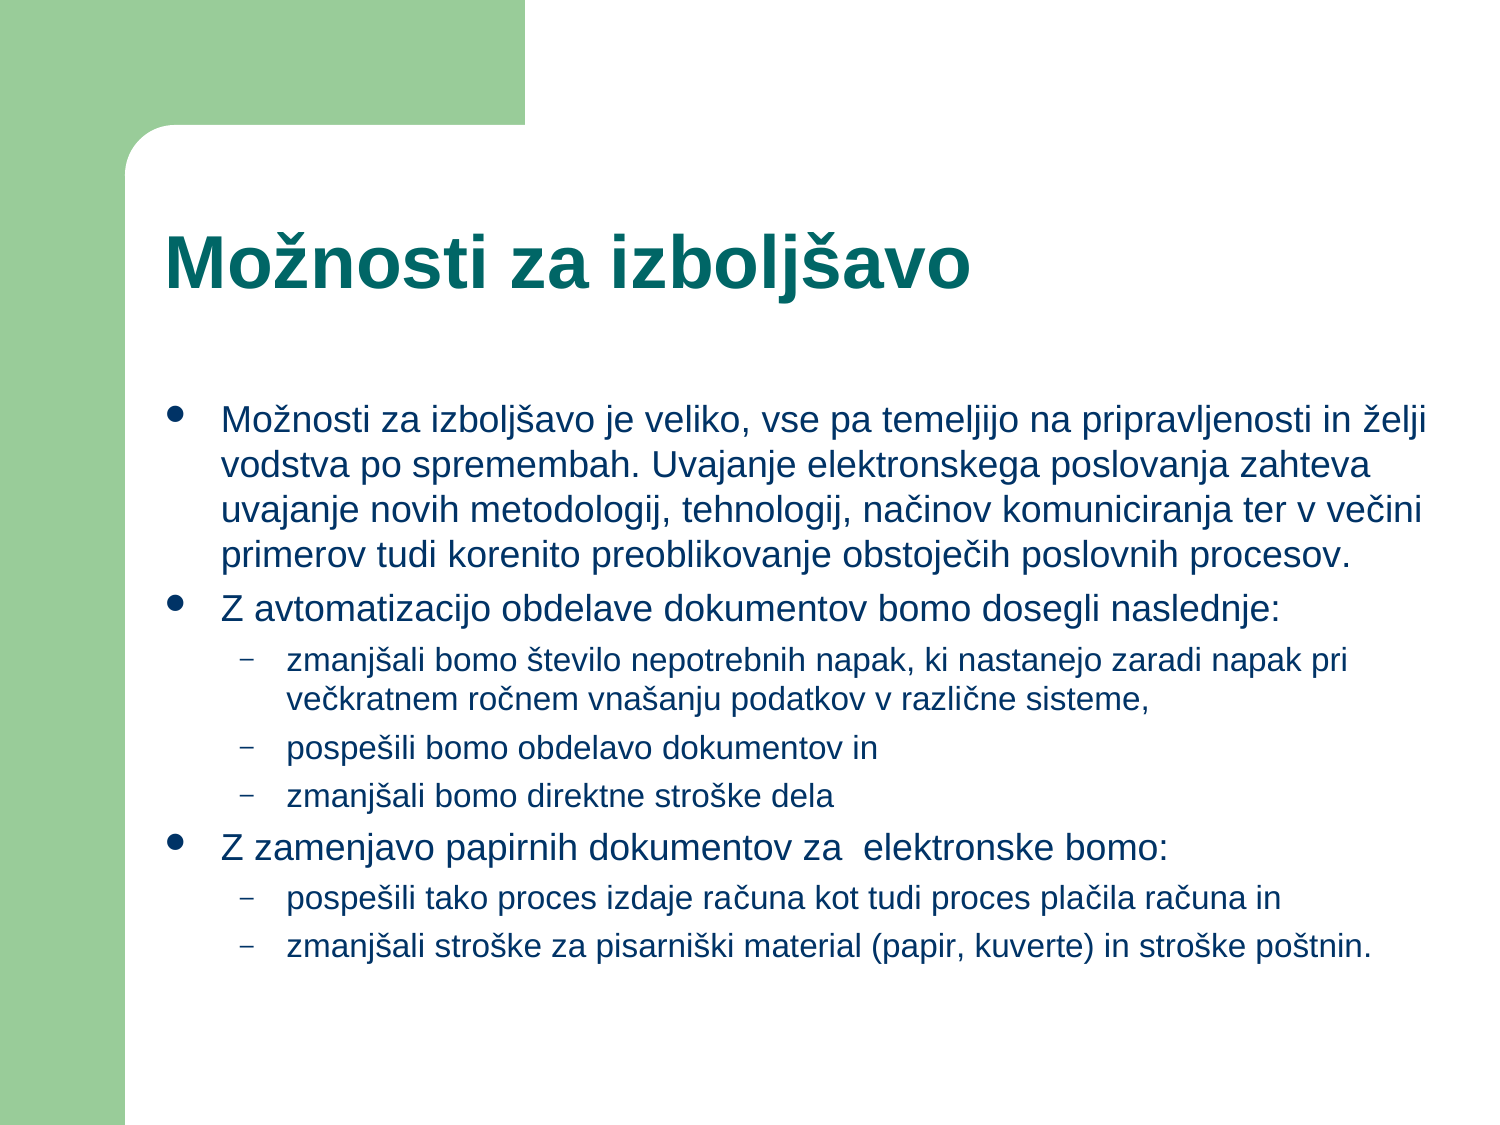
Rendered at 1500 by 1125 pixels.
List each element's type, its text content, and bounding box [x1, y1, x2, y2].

title Možnosti za izboljšavo [149, 124, 1463, 313]
list Možnosti za izboljšavo je veliko, vse pa temeljijo na pripravljenosti in želji vodstva po spremembah. Uvajanje elektronskega poslovanja zahteva uvajanje novih metodologij, tehnologij, načinov komuniciranja ter v večini primerov tudi korenito preoblikovanje obstoječih poslovnih procesov. Z avtomatizacijo obdelave dokumentov bomo dosegli naslednje: zmanjšali bomo število nepotrebnih napak, ki nastanejo zaradi napak pri večkratnem ročnem vnašanju podatkov v različne sisteme, pospešili bomo obdelavo dokumentov in zmanjšali bomo direktne stroške dela Z zamenjavo papirnih dokumentov za elektronske bomo: pospešili tako proces izdaje računa kot tudi proces plačila računa in zmanjšali stroške za pisarniški material (papir, kuverte) in stroške poštnin. [149, 387, 1463, 1000]
